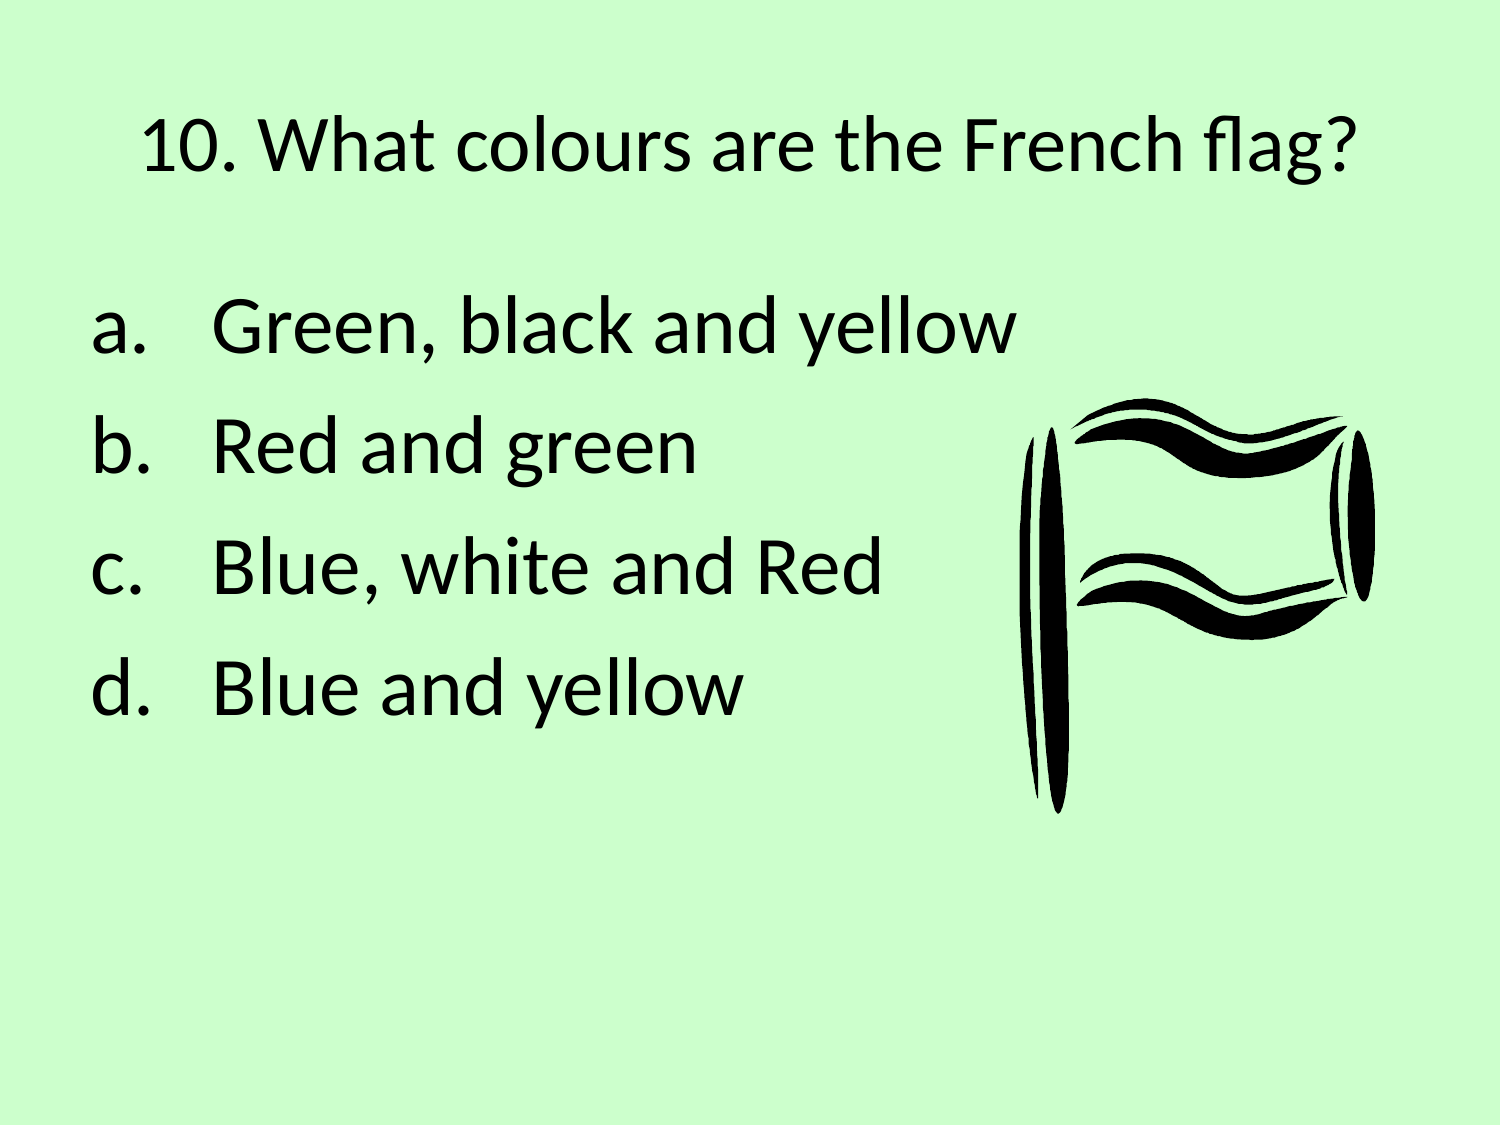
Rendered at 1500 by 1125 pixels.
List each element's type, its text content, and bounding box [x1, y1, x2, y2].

title 10. What colours are the French flag? [75, 45, 1426, 233]
picture [1019, 398, 1375, 814]
list Green, black and yellow Red and green Blue, white and Red Blue and yellow [75, 262, 1426, 1005]
